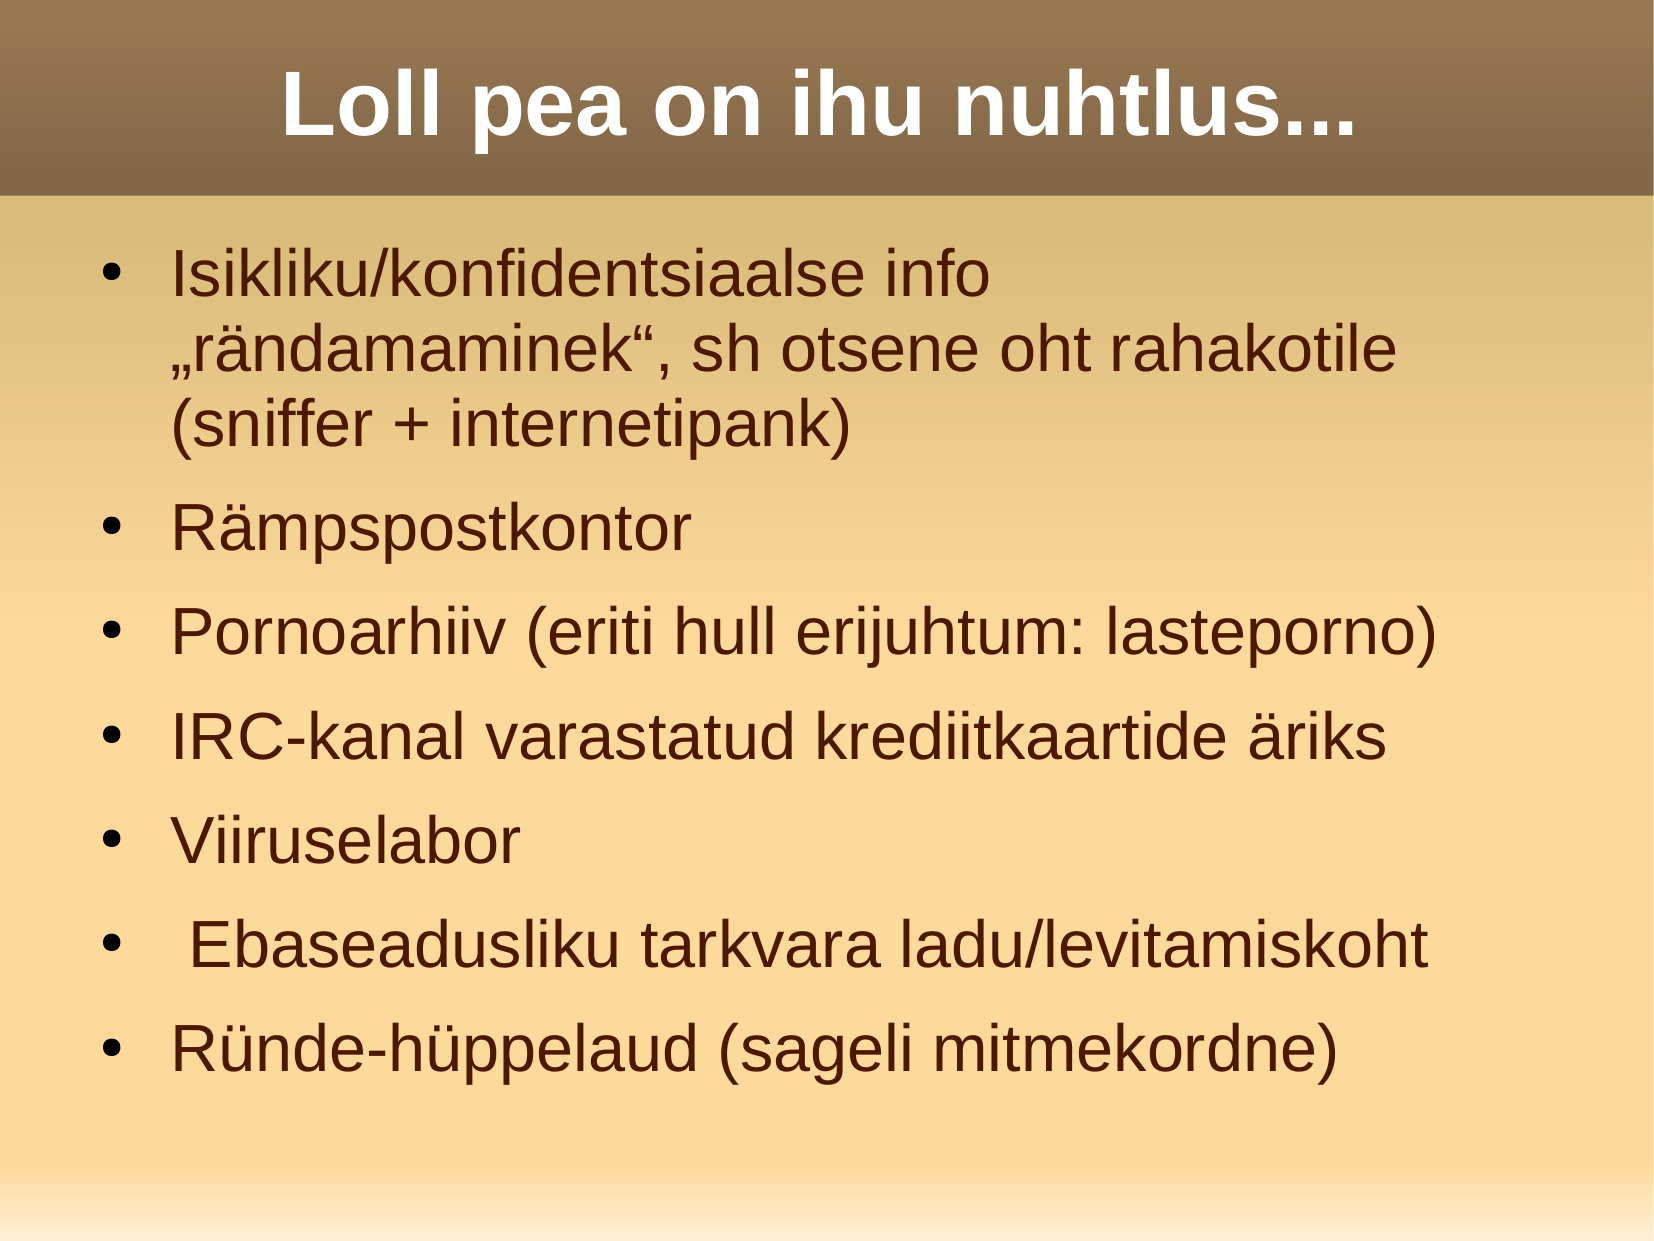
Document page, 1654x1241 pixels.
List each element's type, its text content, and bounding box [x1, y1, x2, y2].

list Isikliku/konfidentsiaalse info „rändamaminek“, sh otsene oht rahakotile (sniffer + internetipank) Rämpspostkontor Pornoarhiiv (eriti hull erijuhtum: lasteporno) IRC-kanal varastatud krediitkaartide äriks Viiruselabor Ebaseadusliku tarkvara ladu/levitamiskoht Ründe-hüppelaud (sageli mitmekordne) [88, 236, 1501, 1087]
title Loll pea on ihu nuhtlus... [76, 0, 1565, 208]
picture [0, 0, 1654, 1241]
